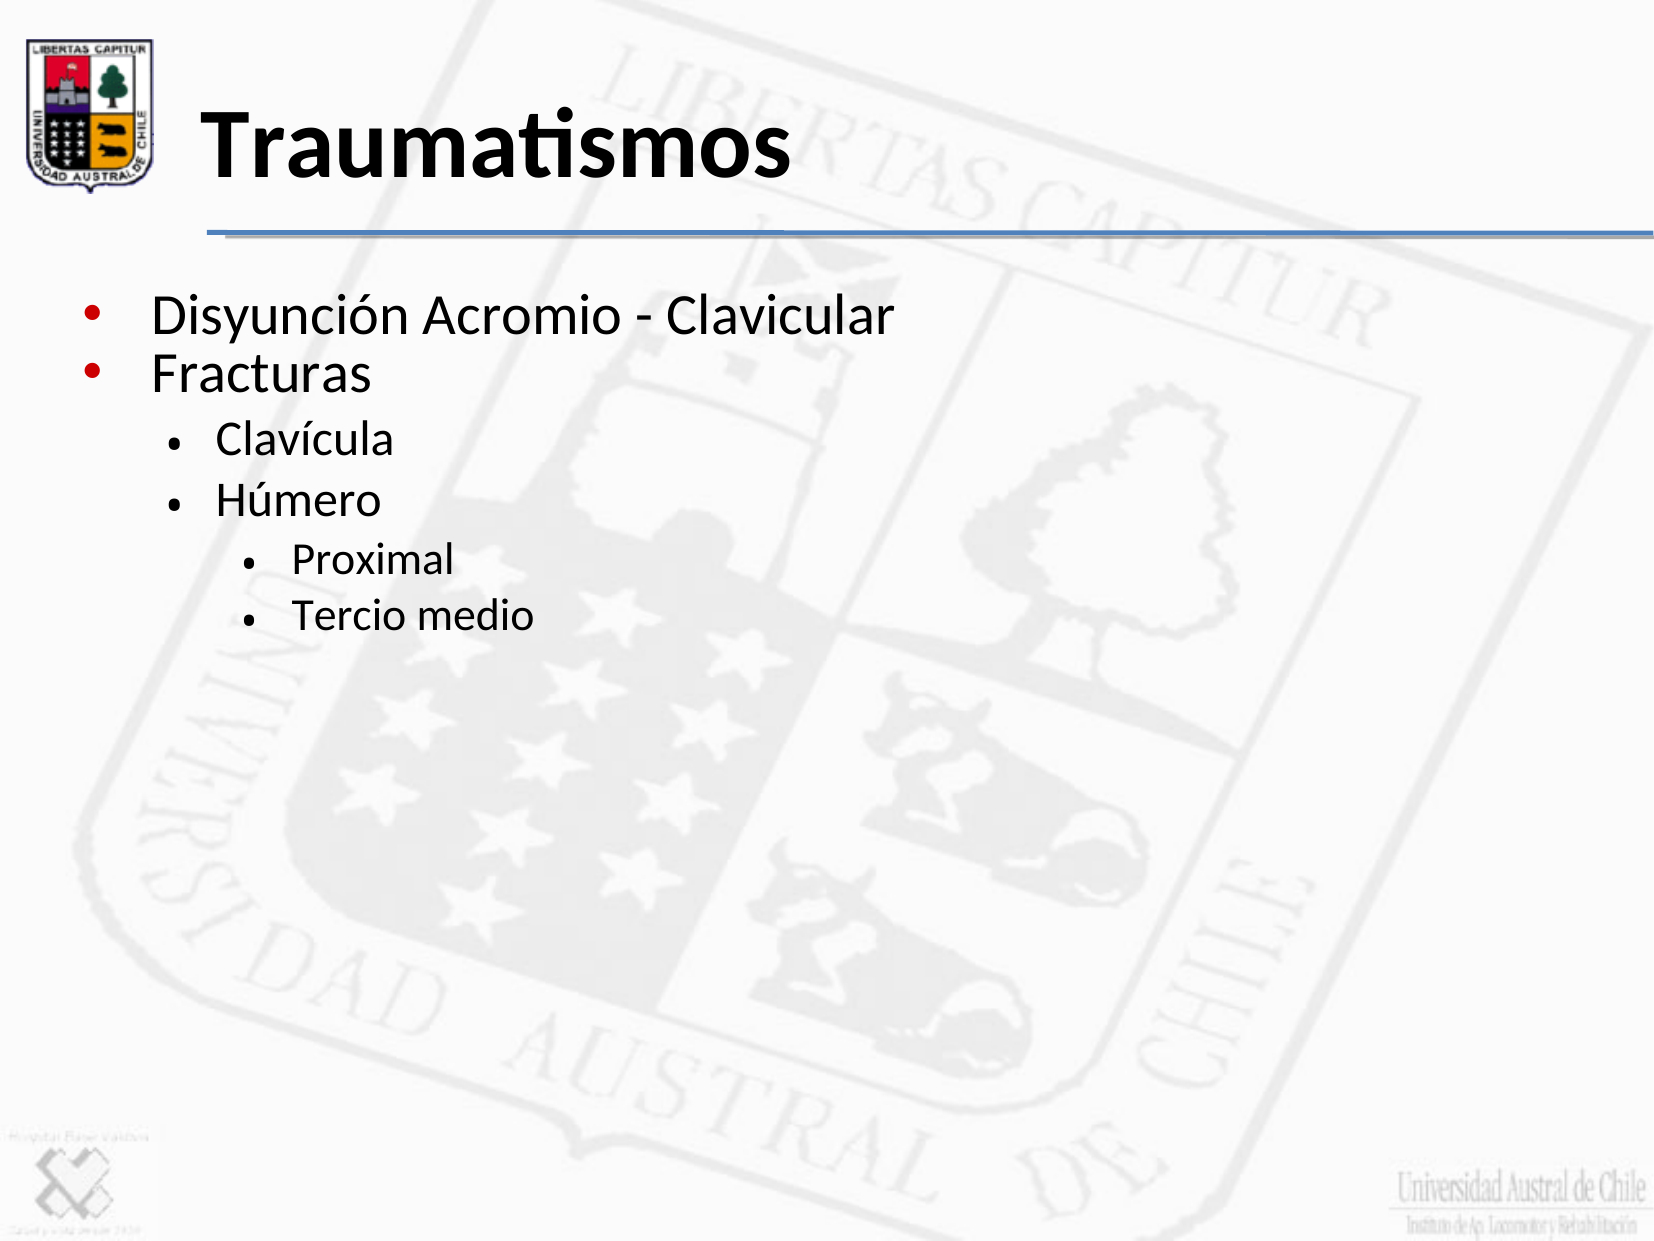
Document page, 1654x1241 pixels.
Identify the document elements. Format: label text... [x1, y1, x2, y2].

list Disyunción Acromio - Clavicular Fracturas Clavícula Húmero Proximal Tercio medio [82, 290, 1571, 1109]
title Traumatismos [82, 49, 1571, 257]
picture [0, 0, 1654, 1241]
